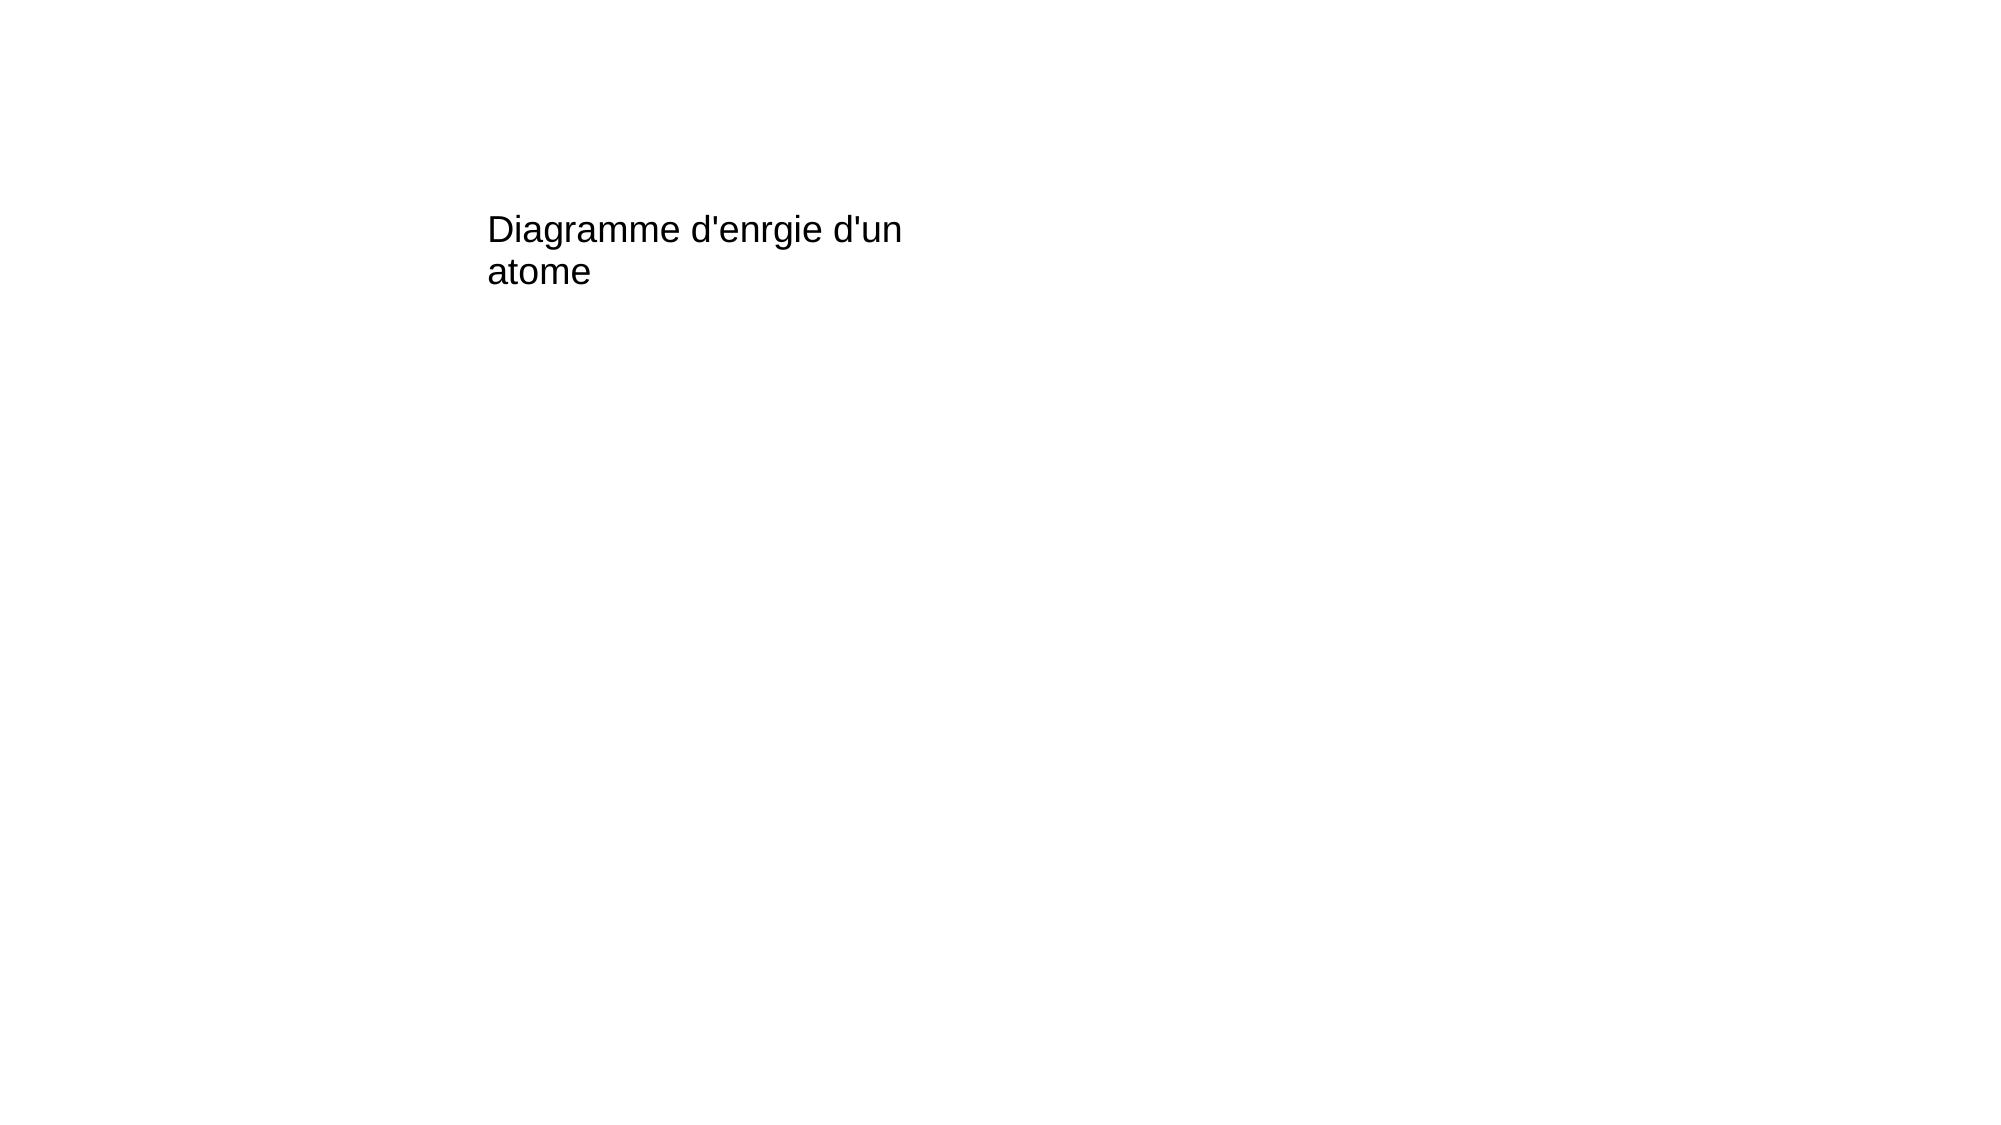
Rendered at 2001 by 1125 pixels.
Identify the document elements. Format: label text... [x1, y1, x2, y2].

title [137, 59, 1863, 278]
text_box Diagramme d'enrgie d'un atome [472, 200, 957, 342]
